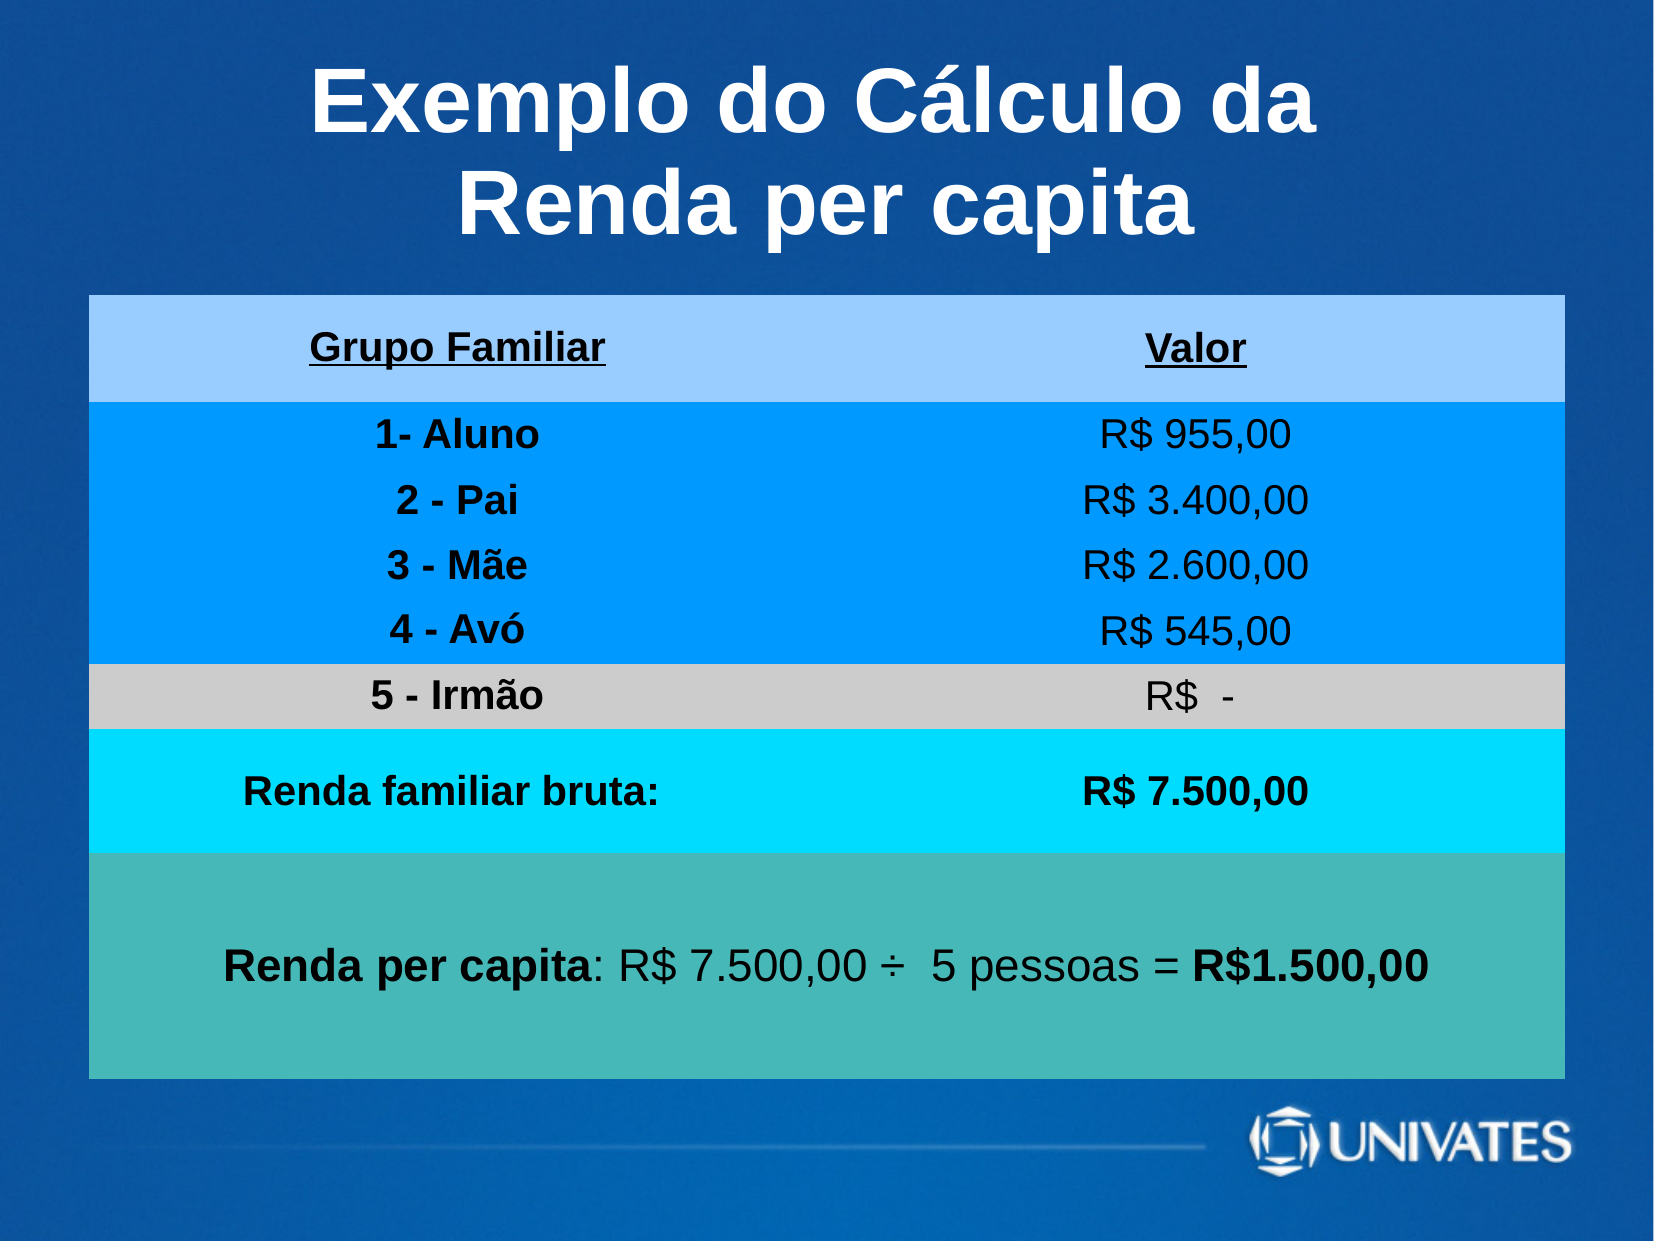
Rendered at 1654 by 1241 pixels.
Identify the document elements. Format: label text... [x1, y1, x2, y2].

table_cell Renda familiar bruta: [89, 729, 826, 853]
table_cell R$ 3.400,00 [826, 467, 1565, 533]
table_cell 3 - Mãe [89, 533, 826, 598]
table_cell 1- Aluno [89, 402, 826, 467]
title Exemplo do Cálculo da Renda per capita [82, 49, 1571, 257]
table_cell R$ 2.600,00 [826, 533, 1565, 598]
table_cell Renda per capita: R$ 7.500,00 ÷ 5 pessoas = R$1.500,00 [89, 853, 1565, 1079]
table_cell 2 - Pai [89, 467, 826, 533]
table_cell 5 - Irmão [89, 664, 826, 729]
table_header Grupo Familiar [89, 295, 826, 402]
table_cell 4 - Avó [89, 598, 826, 664]
table_header Valor [826, 295, 1565, 402]
table_cell R$ - [826, 664, 1565, 729]
table_cell R$ 7.500,00 [826, 729, 1565, 853]
picture [0, 0, 1654, 1241]
table_cell R$ 545,00 [826, 598, 1565, 664]
table_cell R$ 955,00 [826, 402, 1565, 467]
